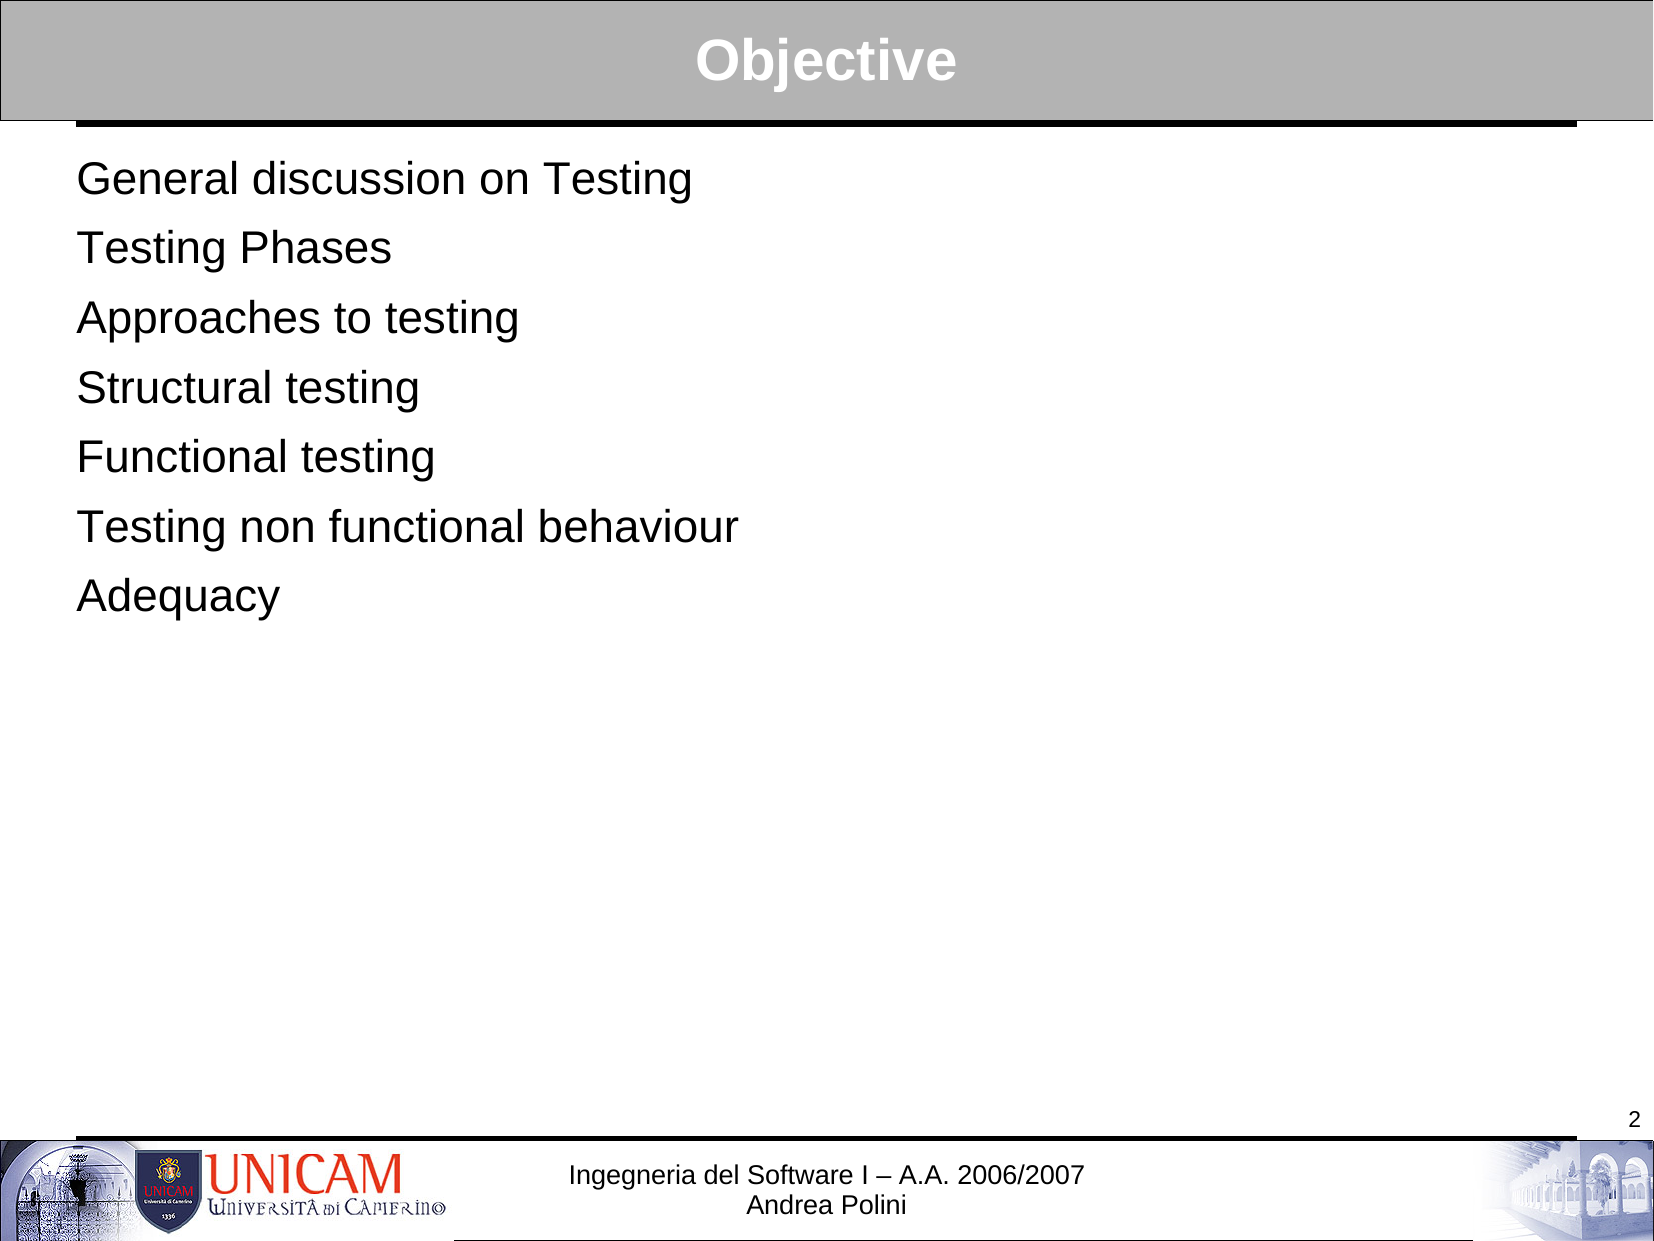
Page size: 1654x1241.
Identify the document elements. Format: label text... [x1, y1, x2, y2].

picture [0, 1141, 454, 1241]
picture [1473, 1141, 1654, 1241]
title Objective [0, 0, 1653, 121]
list General discussion on Testing Testing Phases Approaches to testing Structural testing Functional testing Testing non functional behaviour Adequacy [76, 152, 1577, 757]
